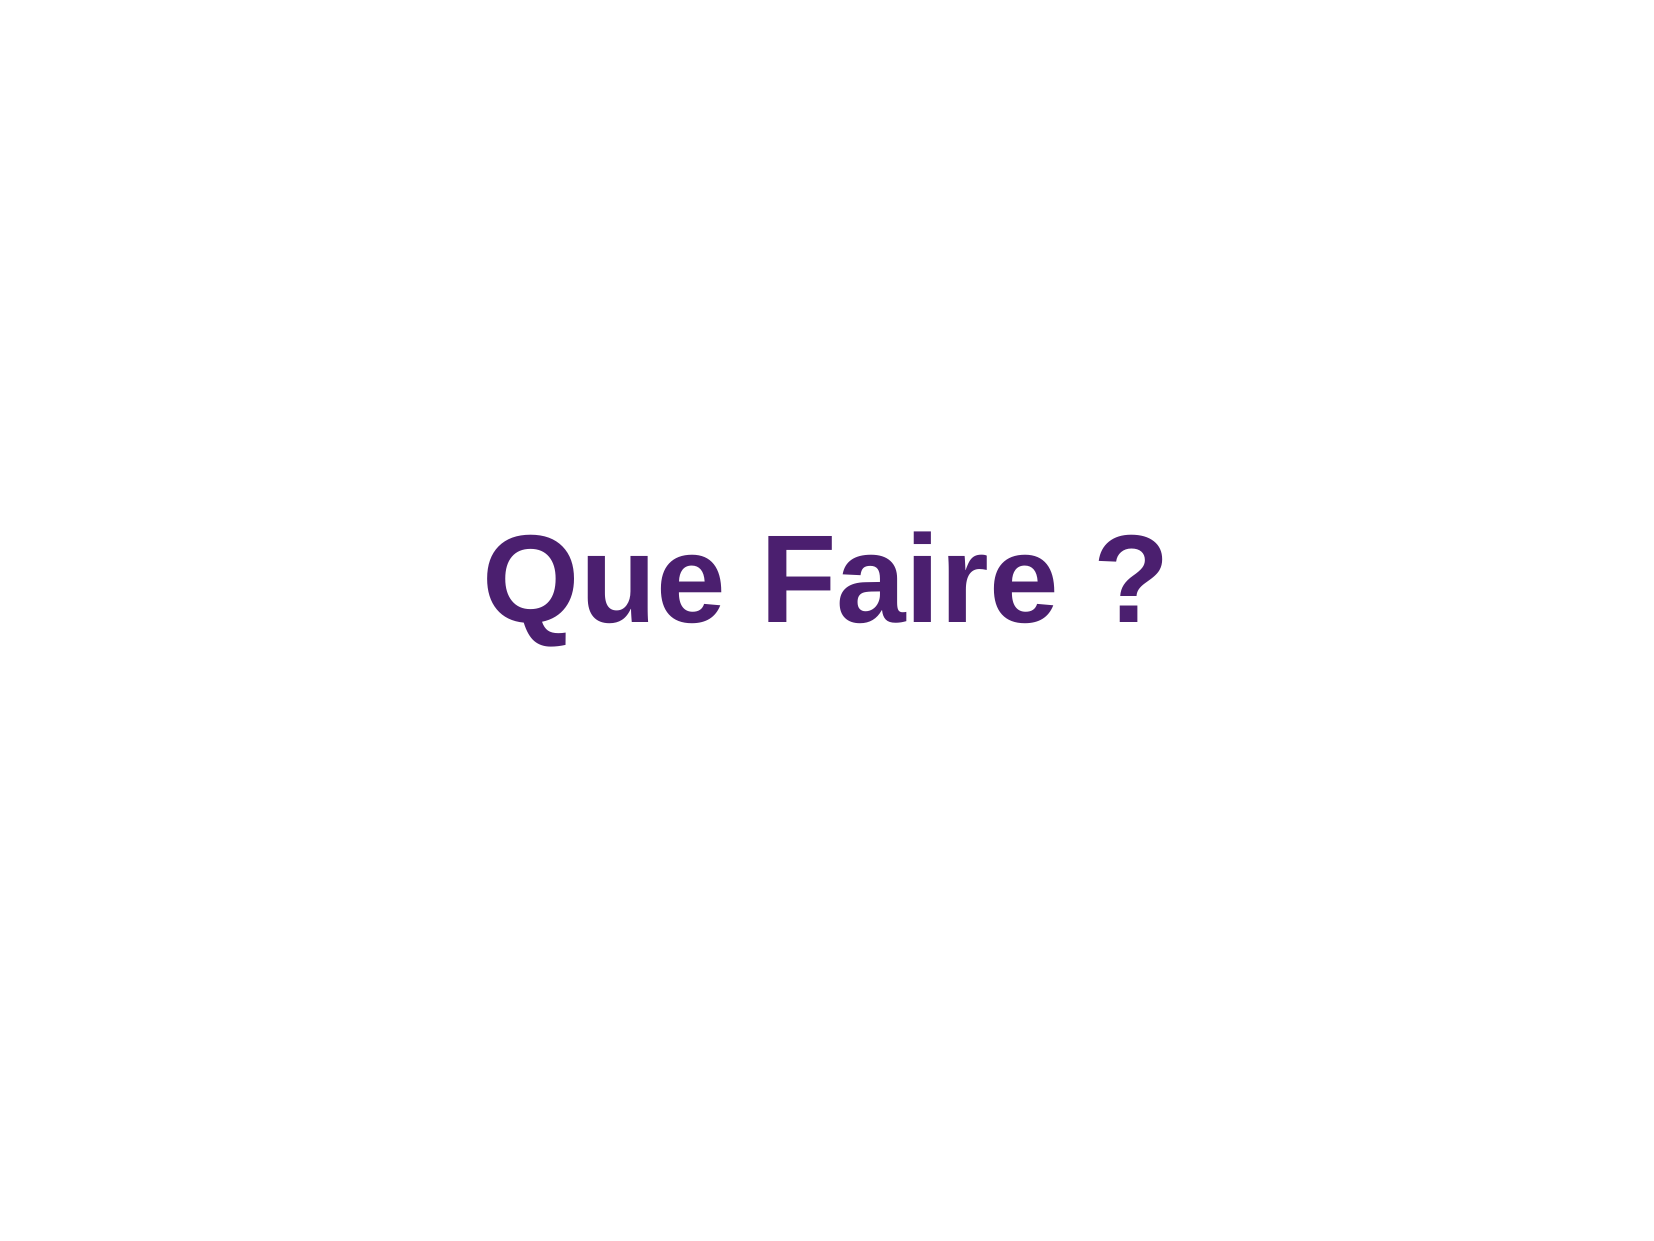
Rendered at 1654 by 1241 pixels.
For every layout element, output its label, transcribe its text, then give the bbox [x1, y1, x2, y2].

subtitle Que Faire ? [82, 49, 1571, 1109]
